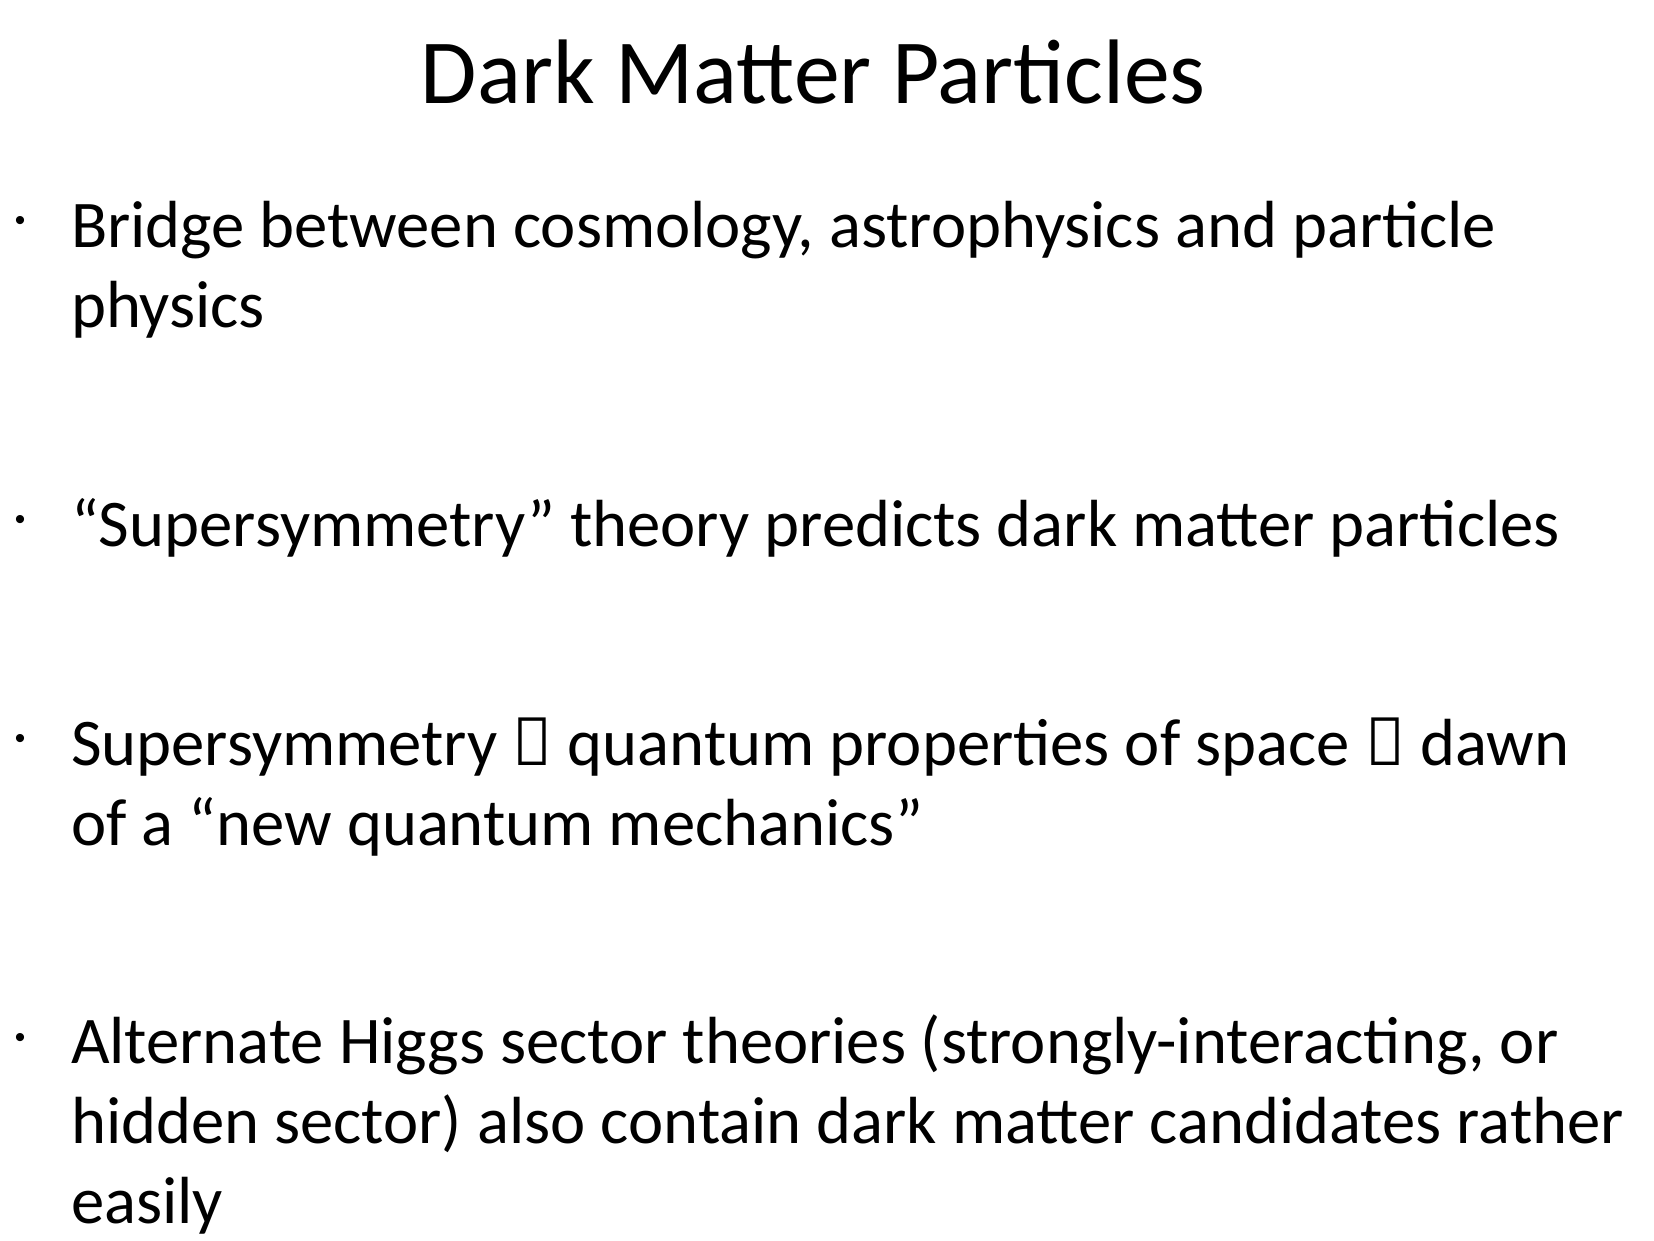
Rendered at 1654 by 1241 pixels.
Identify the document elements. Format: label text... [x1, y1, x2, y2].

title Dark Matter Particles [82, 4, 1571, 170]
list Bridge between cosmology, astrophysics and particle physics “Supersymmetry” theory predicts dark matter particles Supersymmetry  quantum properties of space  dawn of a “new quantum mechanics” Alternate Higgs sector theories (strongly-interacting, or hidden sector) also contain dark matter candidates rather easily [0, 173, 1649, 1182]
